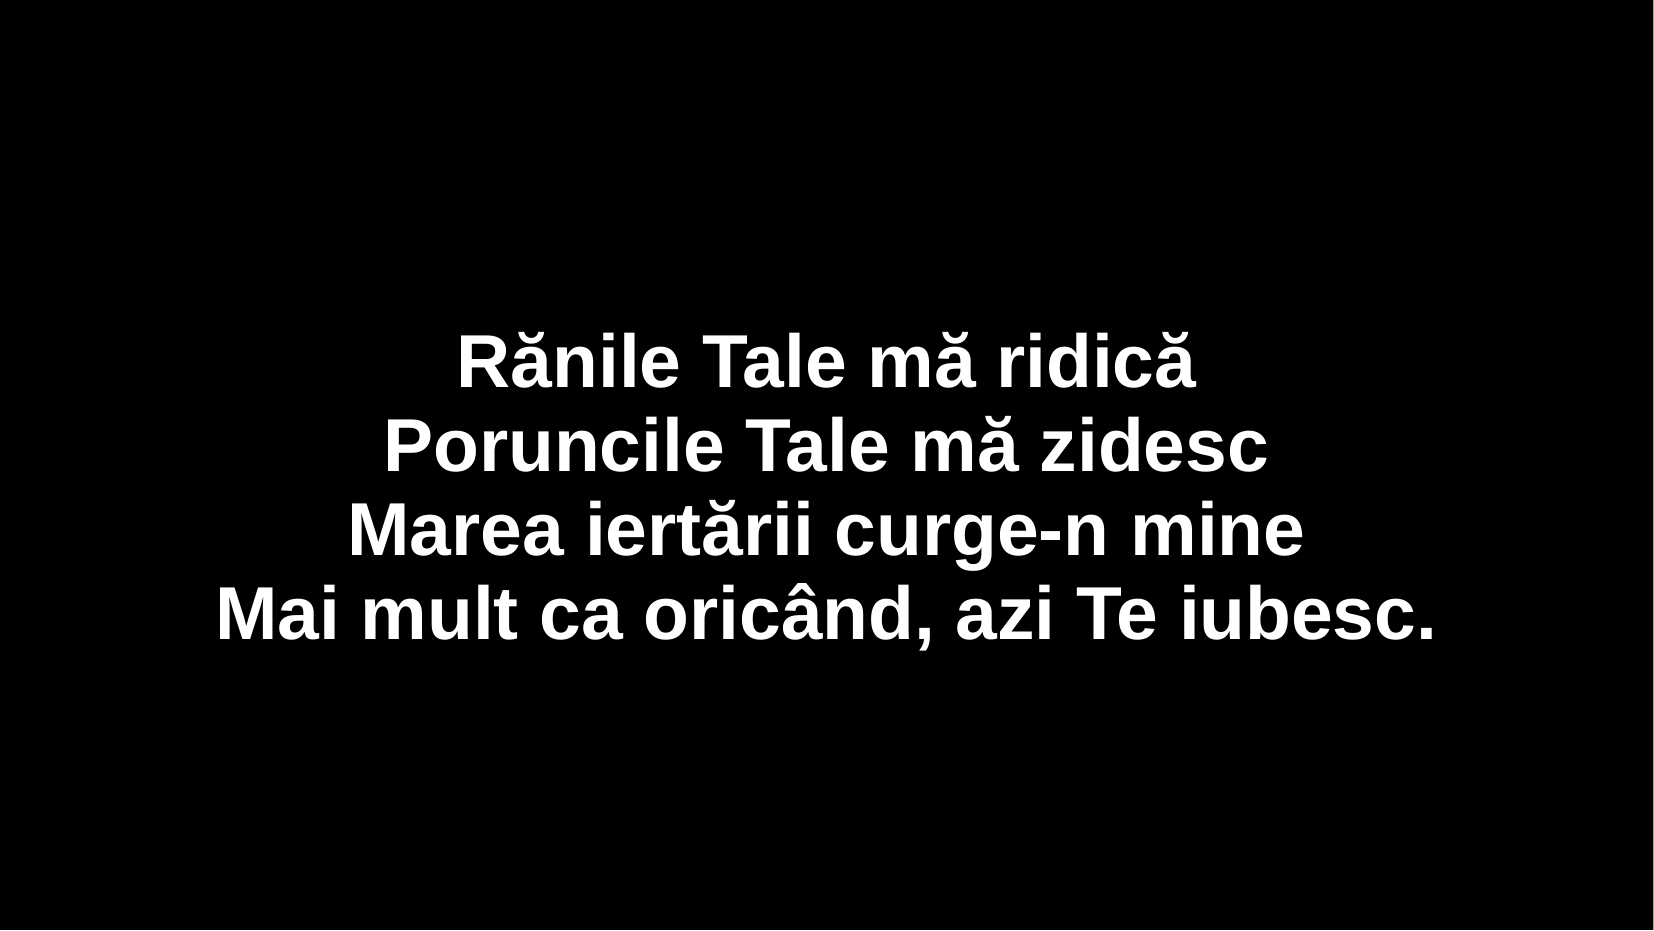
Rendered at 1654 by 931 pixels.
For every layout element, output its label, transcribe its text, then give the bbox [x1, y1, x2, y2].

text_box Rănile Tale mă ridică Poruncile Tale mă zidesc Marea iertării curge-n mine Mai mult ca oricând, azi Te iubesc. [82, 217, 1571, 757]
